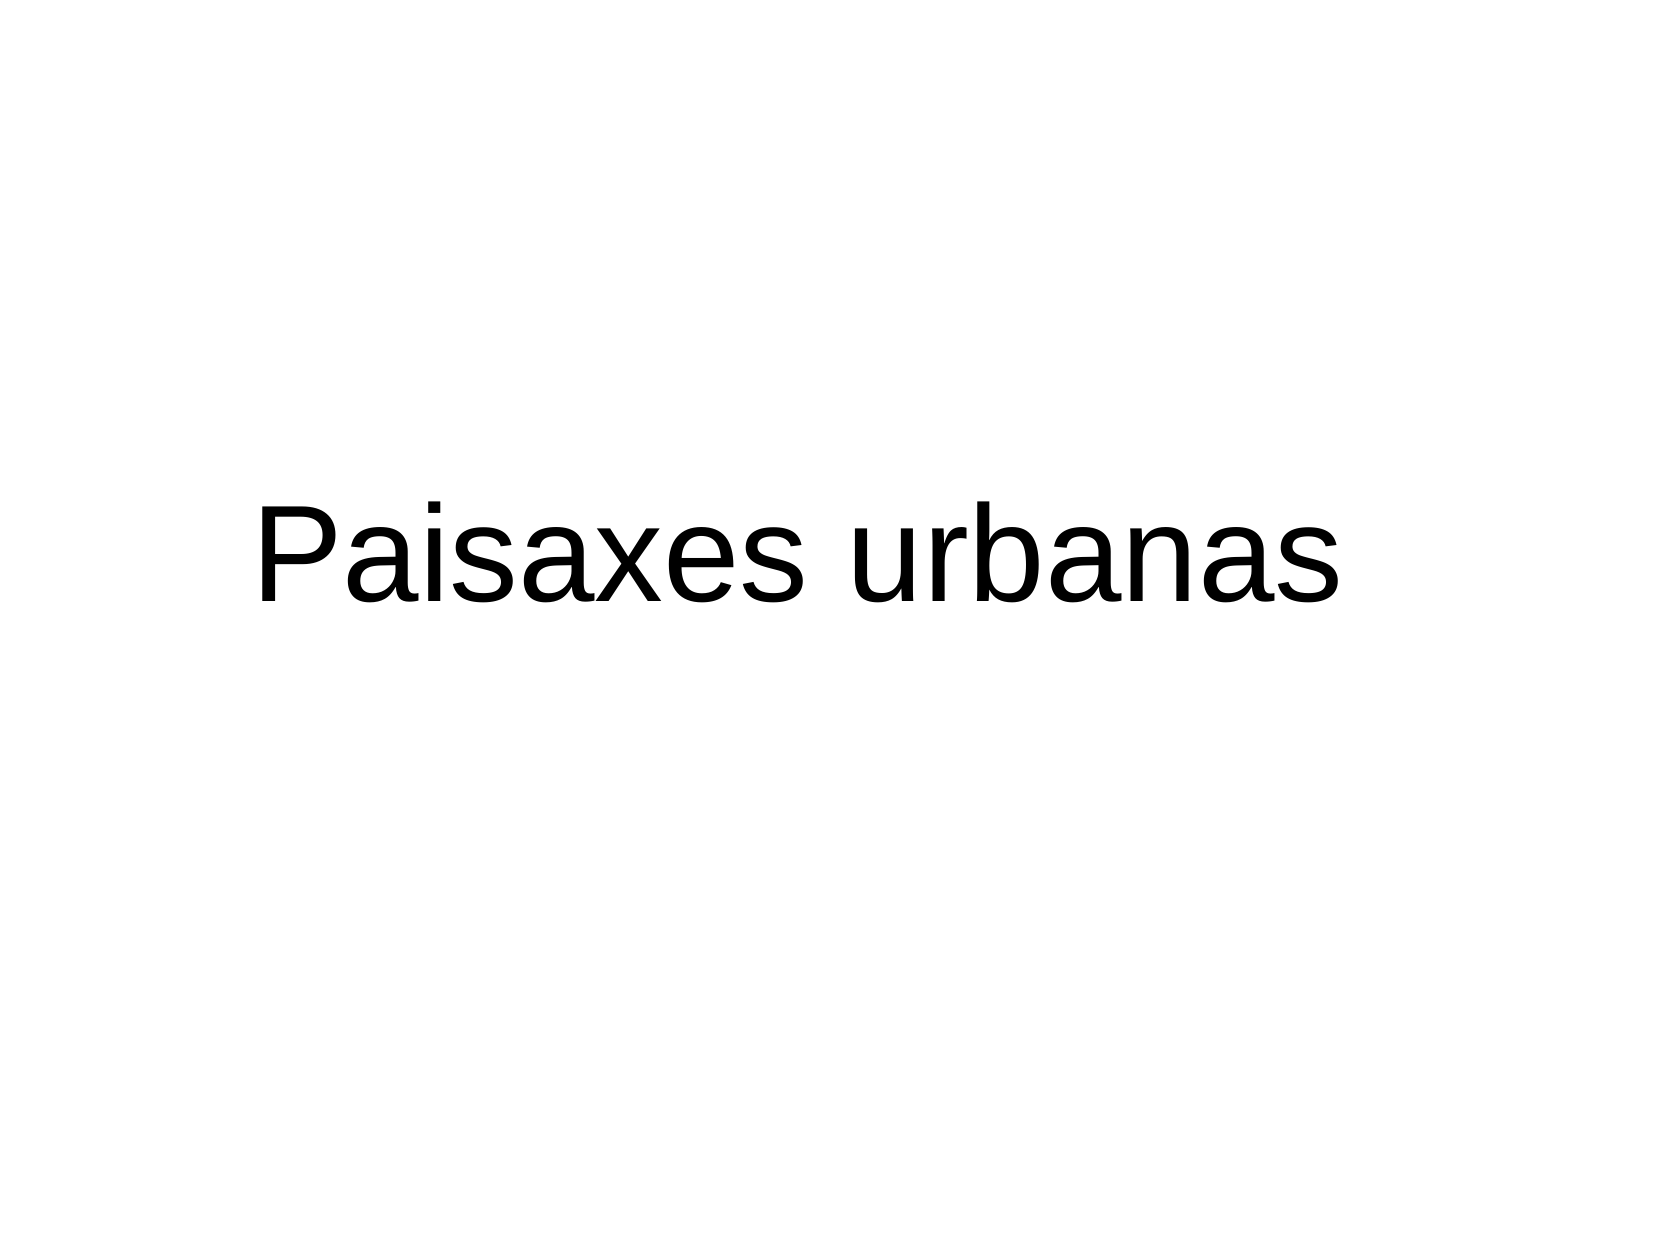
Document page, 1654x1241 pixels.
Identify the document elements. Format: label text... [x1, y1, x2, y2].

text_box Paisaxes urbanas [236, 469, 1416, 671]
